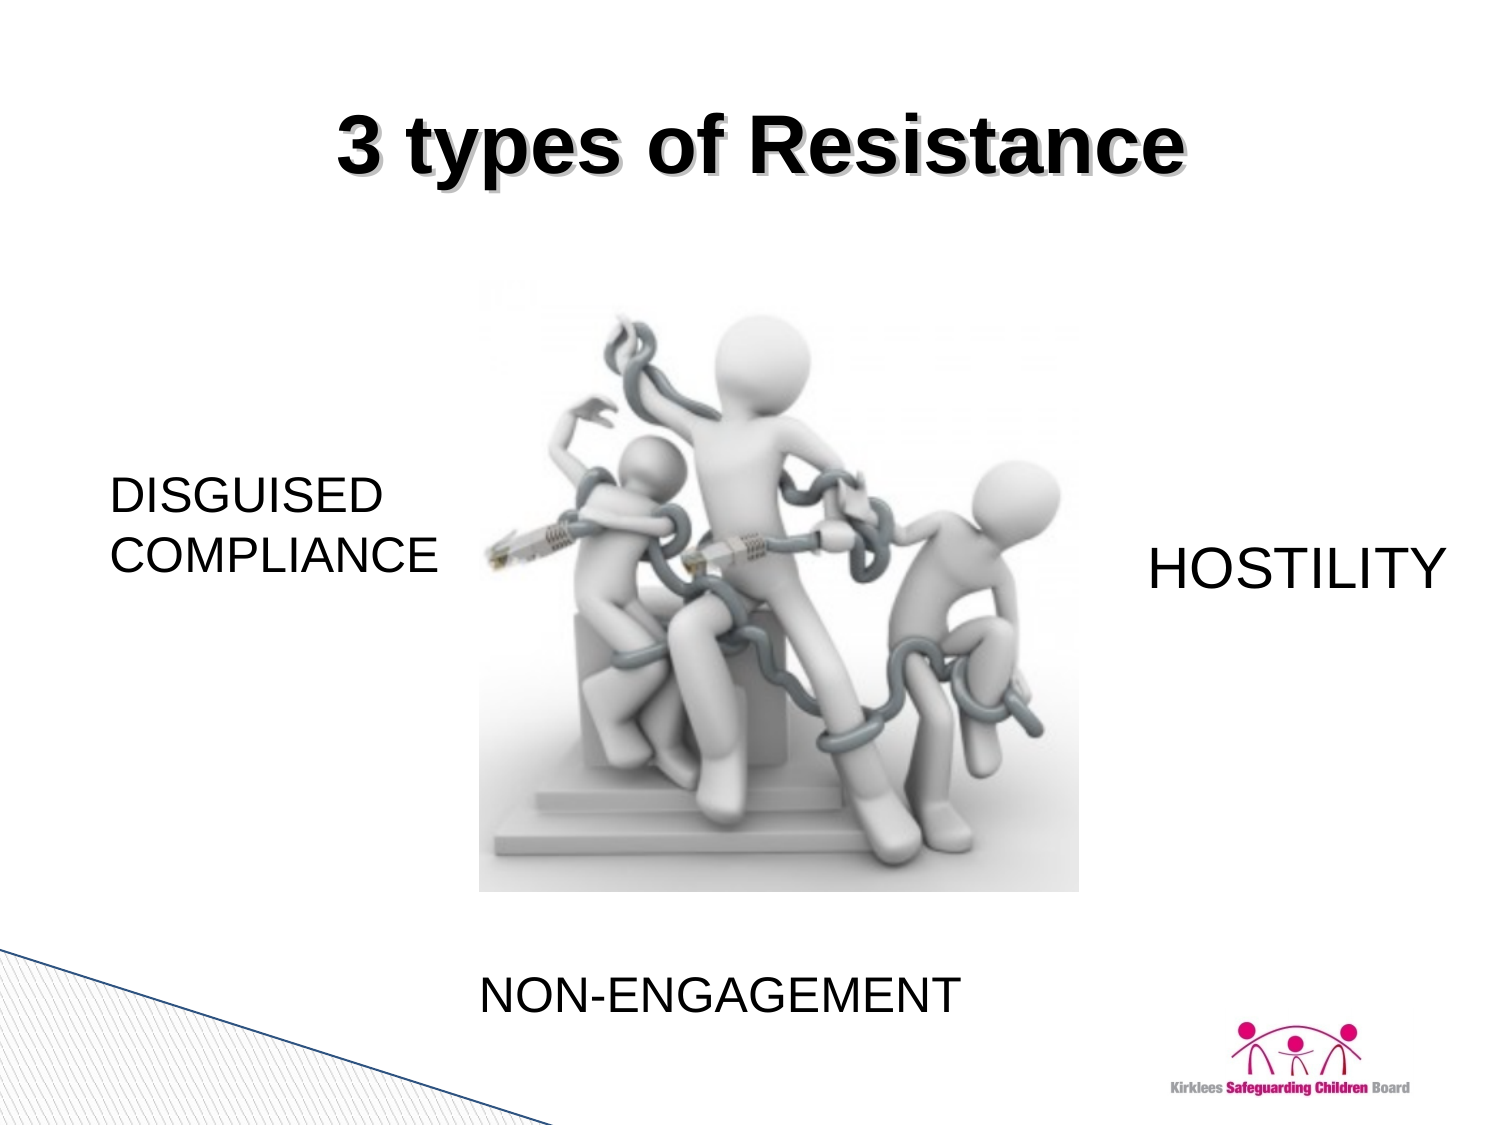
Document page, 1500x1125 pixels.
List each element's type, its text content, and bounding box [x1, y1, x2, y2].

text_box NON-ENGAGEMENT [463, 955, 983, 1031]
title 3 types of Resistance [75, 45, 1426, 233]
text_box DISGUISED COMPLIANCE [94, 454, 485, 591]
picture [479, 280, 1079, 892]
text_box HOSTILITY [1132, 522, 1468, 609]
